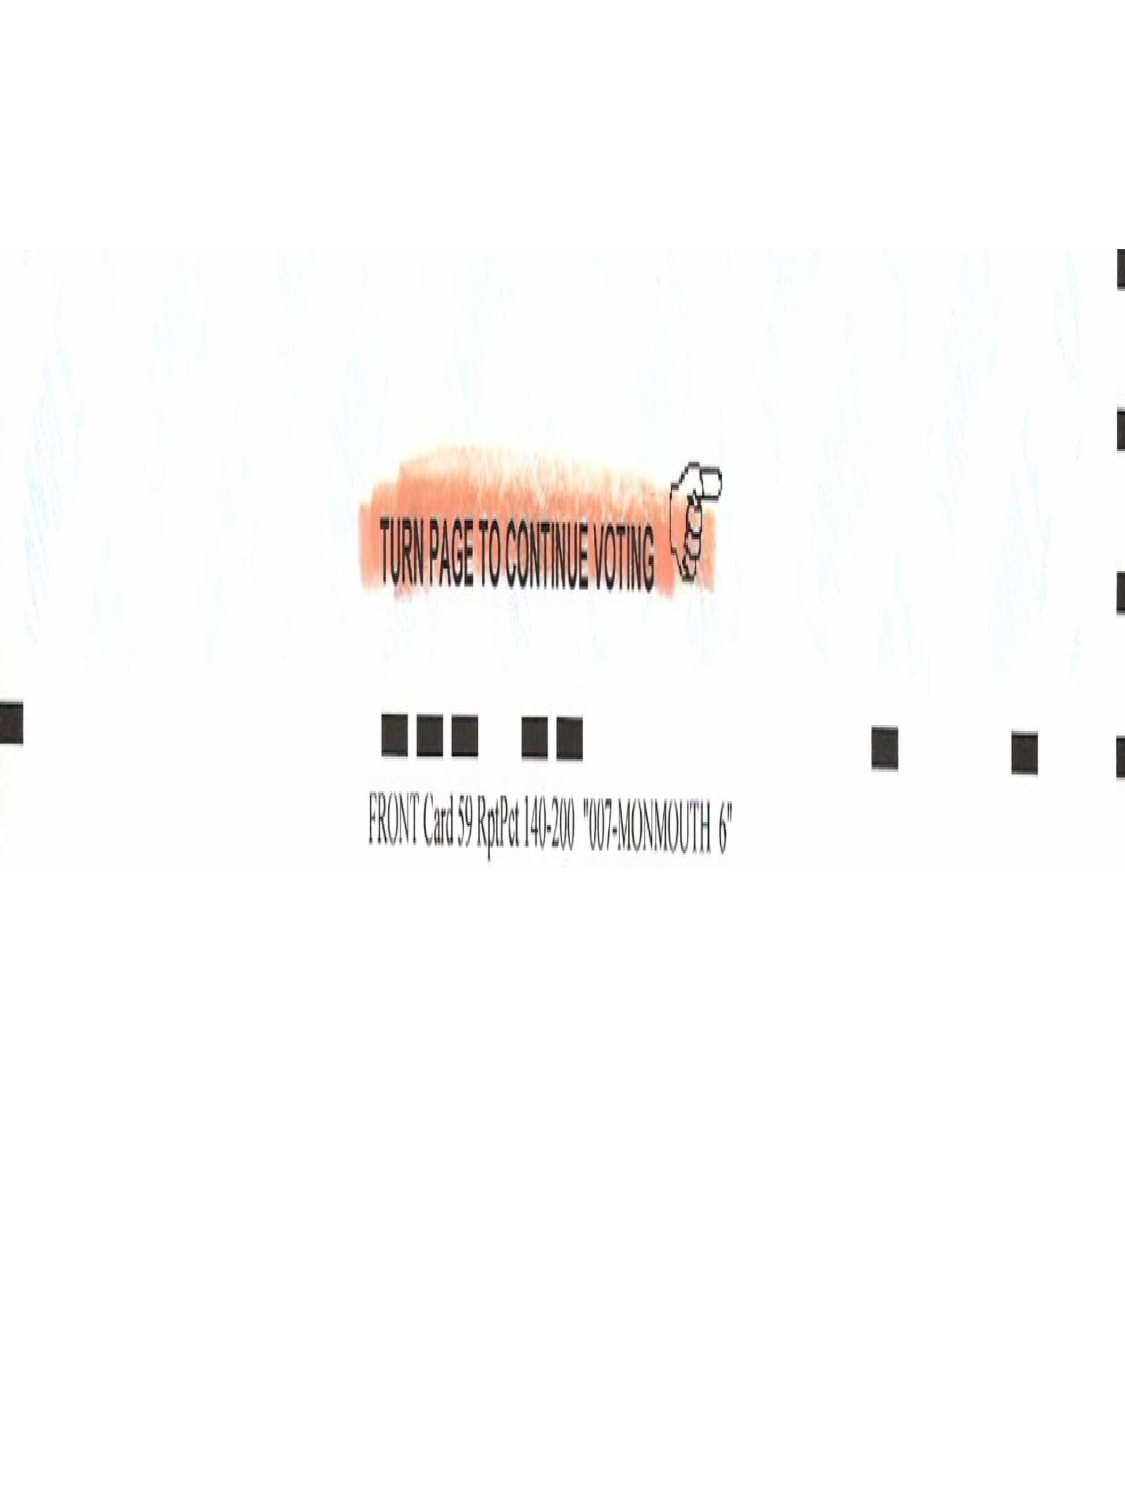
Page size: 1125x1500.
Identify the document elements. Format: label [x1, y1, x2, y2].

picture [0, 249, 1125, 868]
